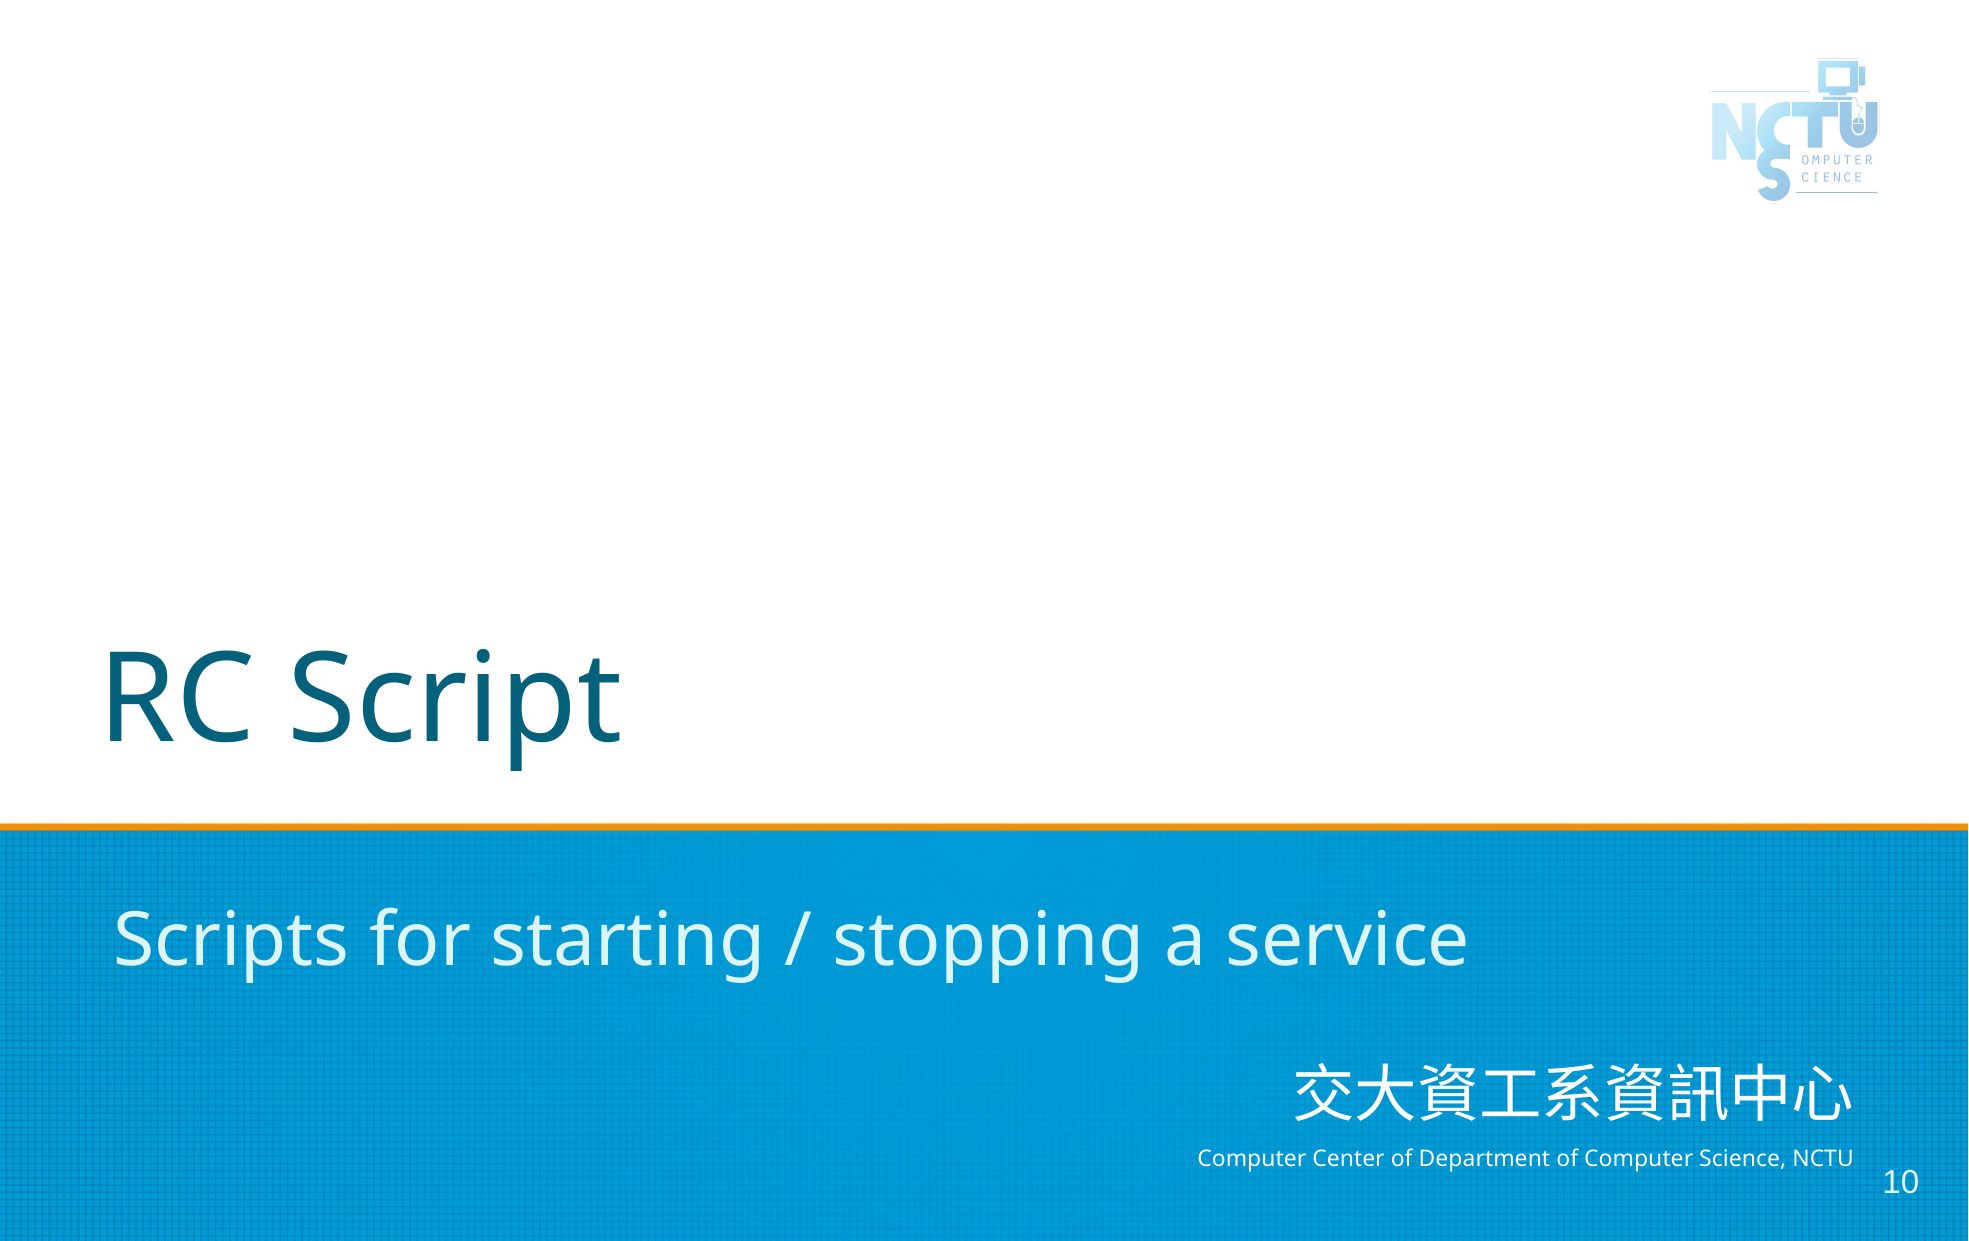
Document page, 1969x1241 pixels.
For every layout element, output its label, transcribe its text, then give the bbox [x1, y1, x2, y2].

slide_number <number> [1841, 1145, 1960, 1241]
subtitle Scripts for starting / stopping a service [98, 875, 1783, 1103]
title RC Script [98, 559, 1870, 767]
picture [0, 0, 1969, 832]
